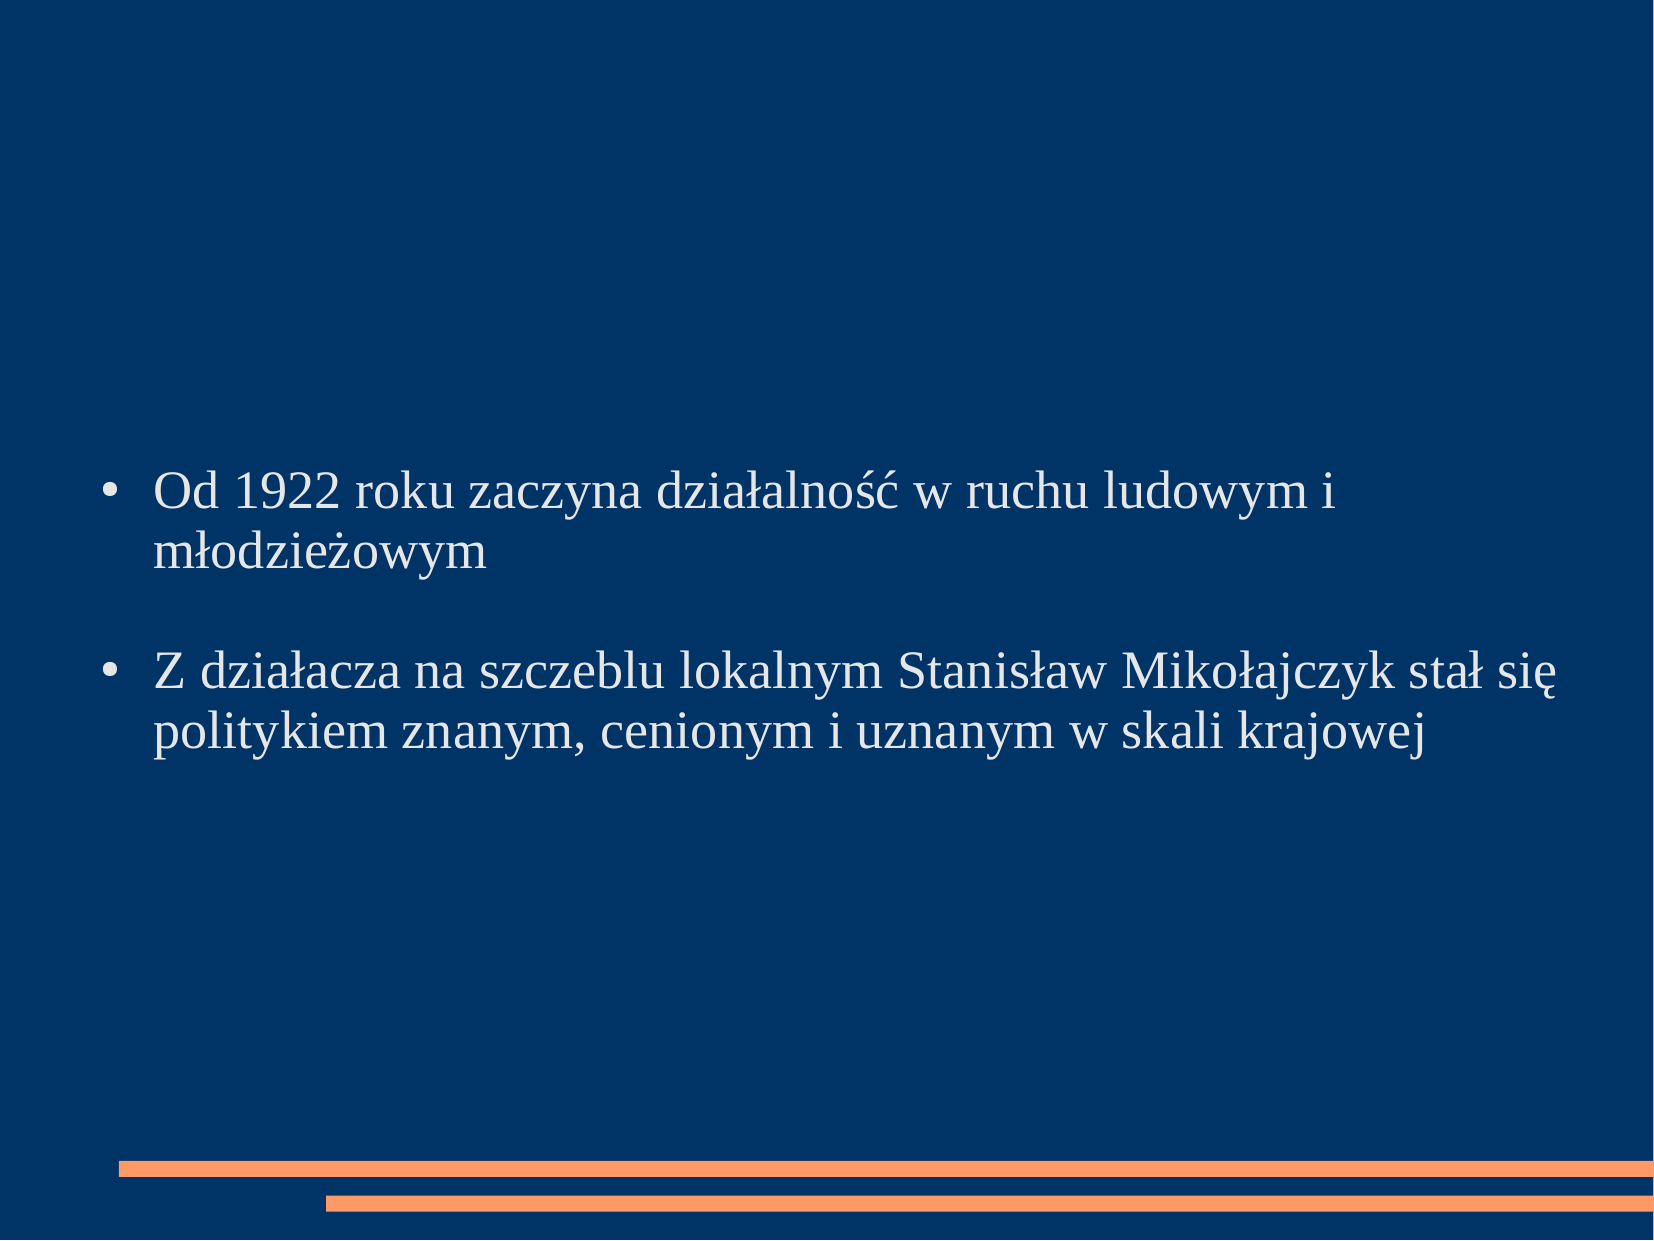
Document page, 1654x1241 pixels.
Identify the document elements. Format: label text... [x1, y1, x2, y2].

list Od 1922 roku zaczyna działalność w ruchu ludowym i młodzieżowym Z działacza na szczeblu lokalnym Stanisław Mikołajczyk stał się politykiem znanym, cenionym i uznanym w skali krajowej [82, 460, 1571, 827]
